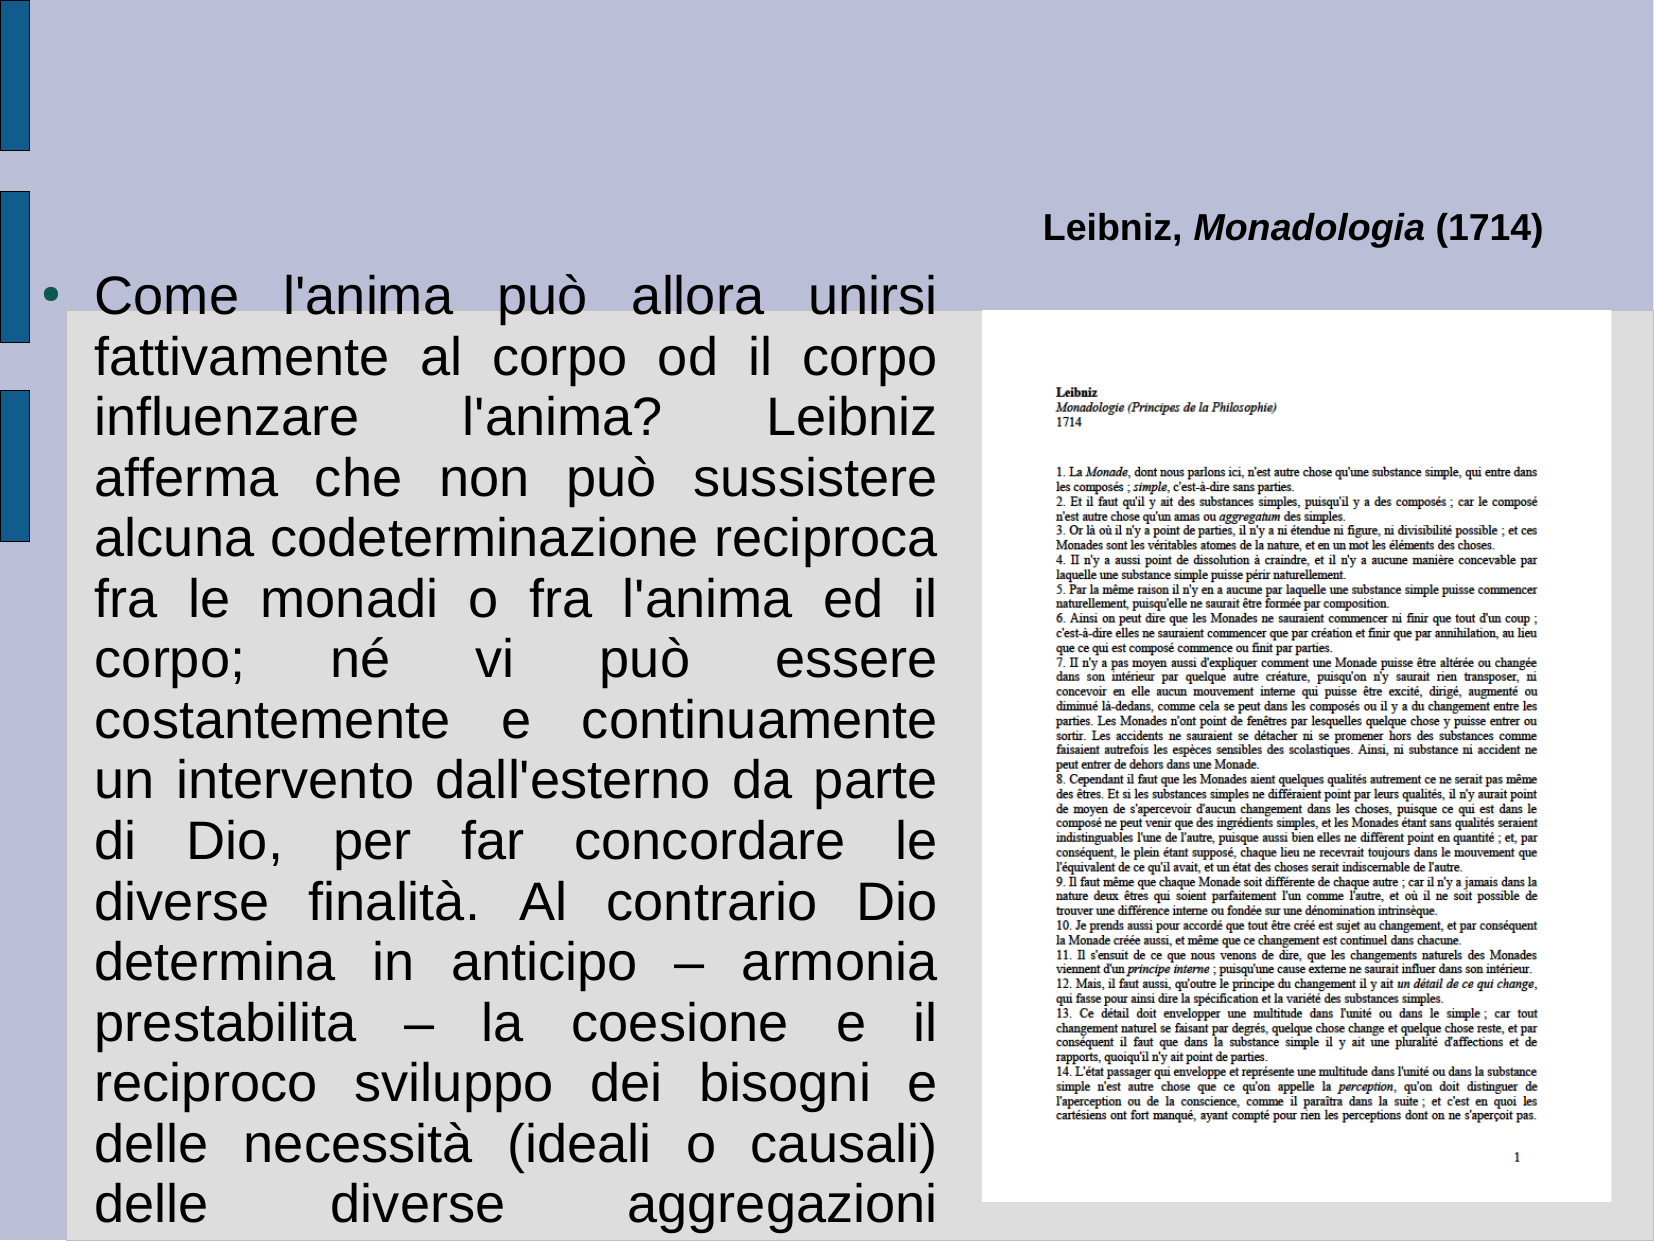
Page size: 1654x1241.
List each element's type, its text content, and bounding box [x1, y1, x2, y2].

text_box Leibniz, Monadologia (1714) [1027, 206, 1560, 250]
list Come l'anima può allora unirsi fattivamente al corpo od il corpo influenzare l'anima? Leibniz afferma che non può sussistere alcuna codeterminazione reciproca fra le monadi o fra l'anima ed il corpo; né vi può essere costantemente e continuamente un intervento dall'esterno da parte di Dio, per far concordare le diverse finalità. Al contrario Dio determina in anticipo – armonia prestabilita – la coesione e il reciproco sviluppo dei bisogni e delle necessità (ideali o causali) delle diverse aggregazioni monadiche. [23, 265, 939, 1235]
title [121, 91, 1534, 299]
chart [981, 310, 1612, 1202]
